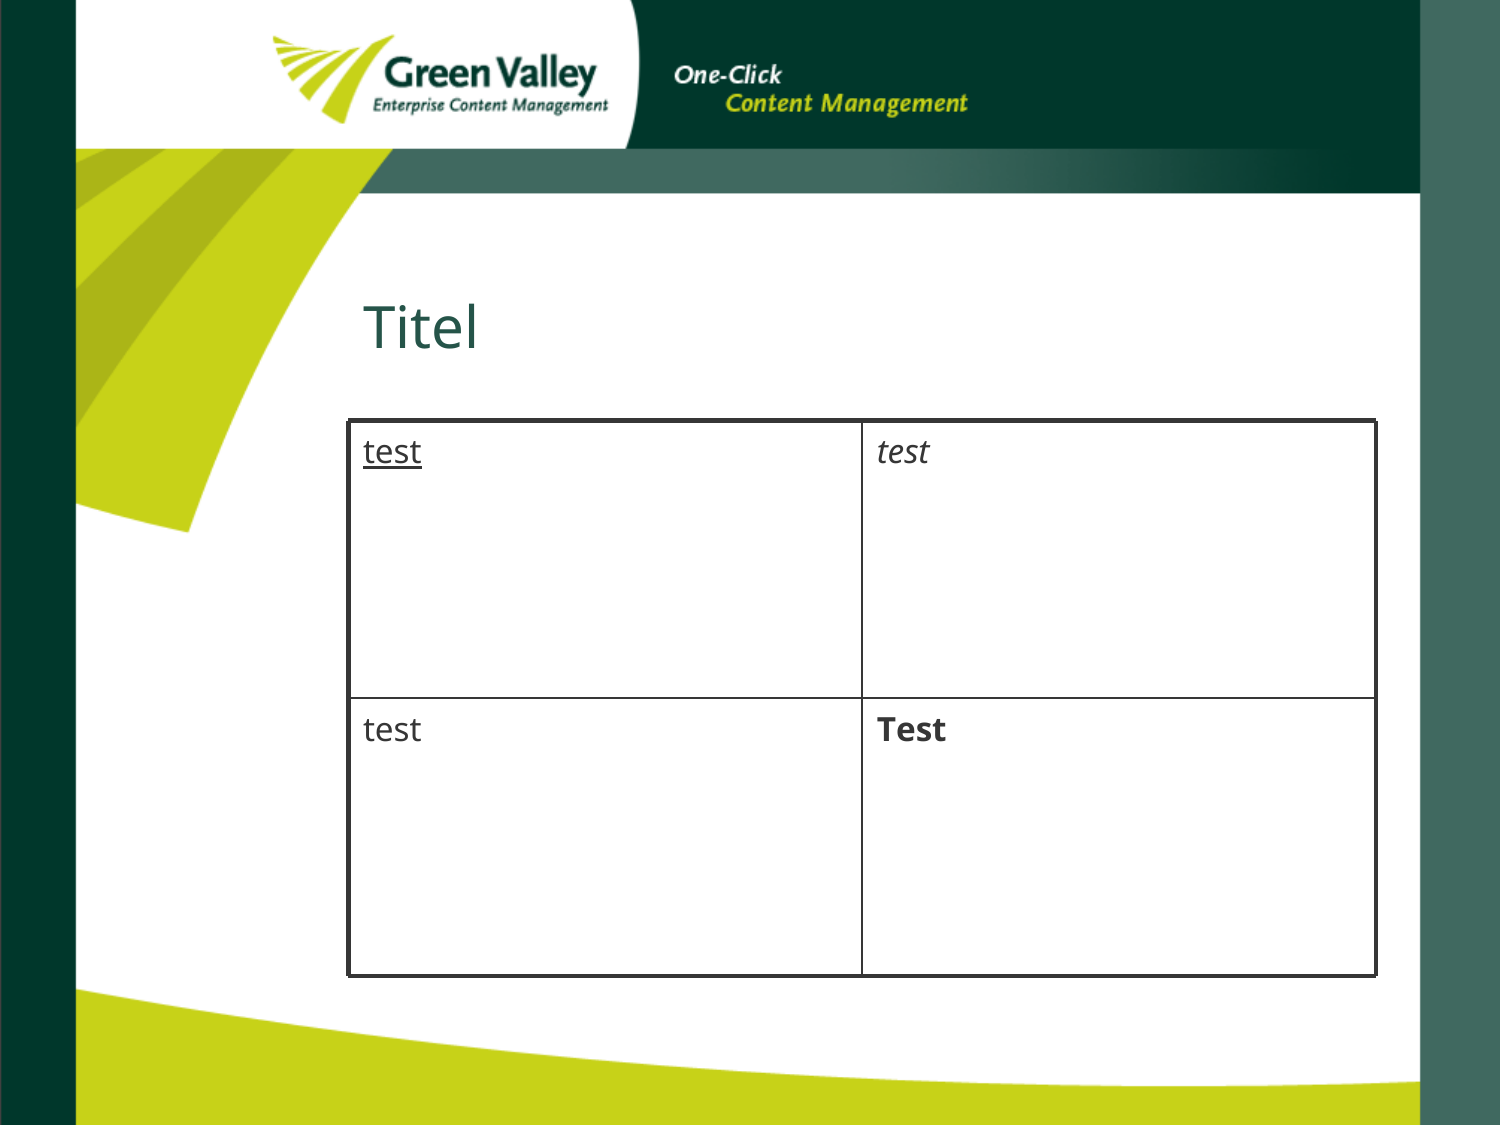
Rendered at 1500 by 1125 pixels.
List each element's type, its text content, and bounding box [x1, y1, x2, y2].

picture [0, 0, 1500, 1125]
text_box test [351, 699, 861, 974]
title Titel [348, 283, 1376, 369]
text_box test [351, 423, 861, 697]
text_box test [863, 423, 1374, 697]
text_box Test [863, 699, 1374, 974]
